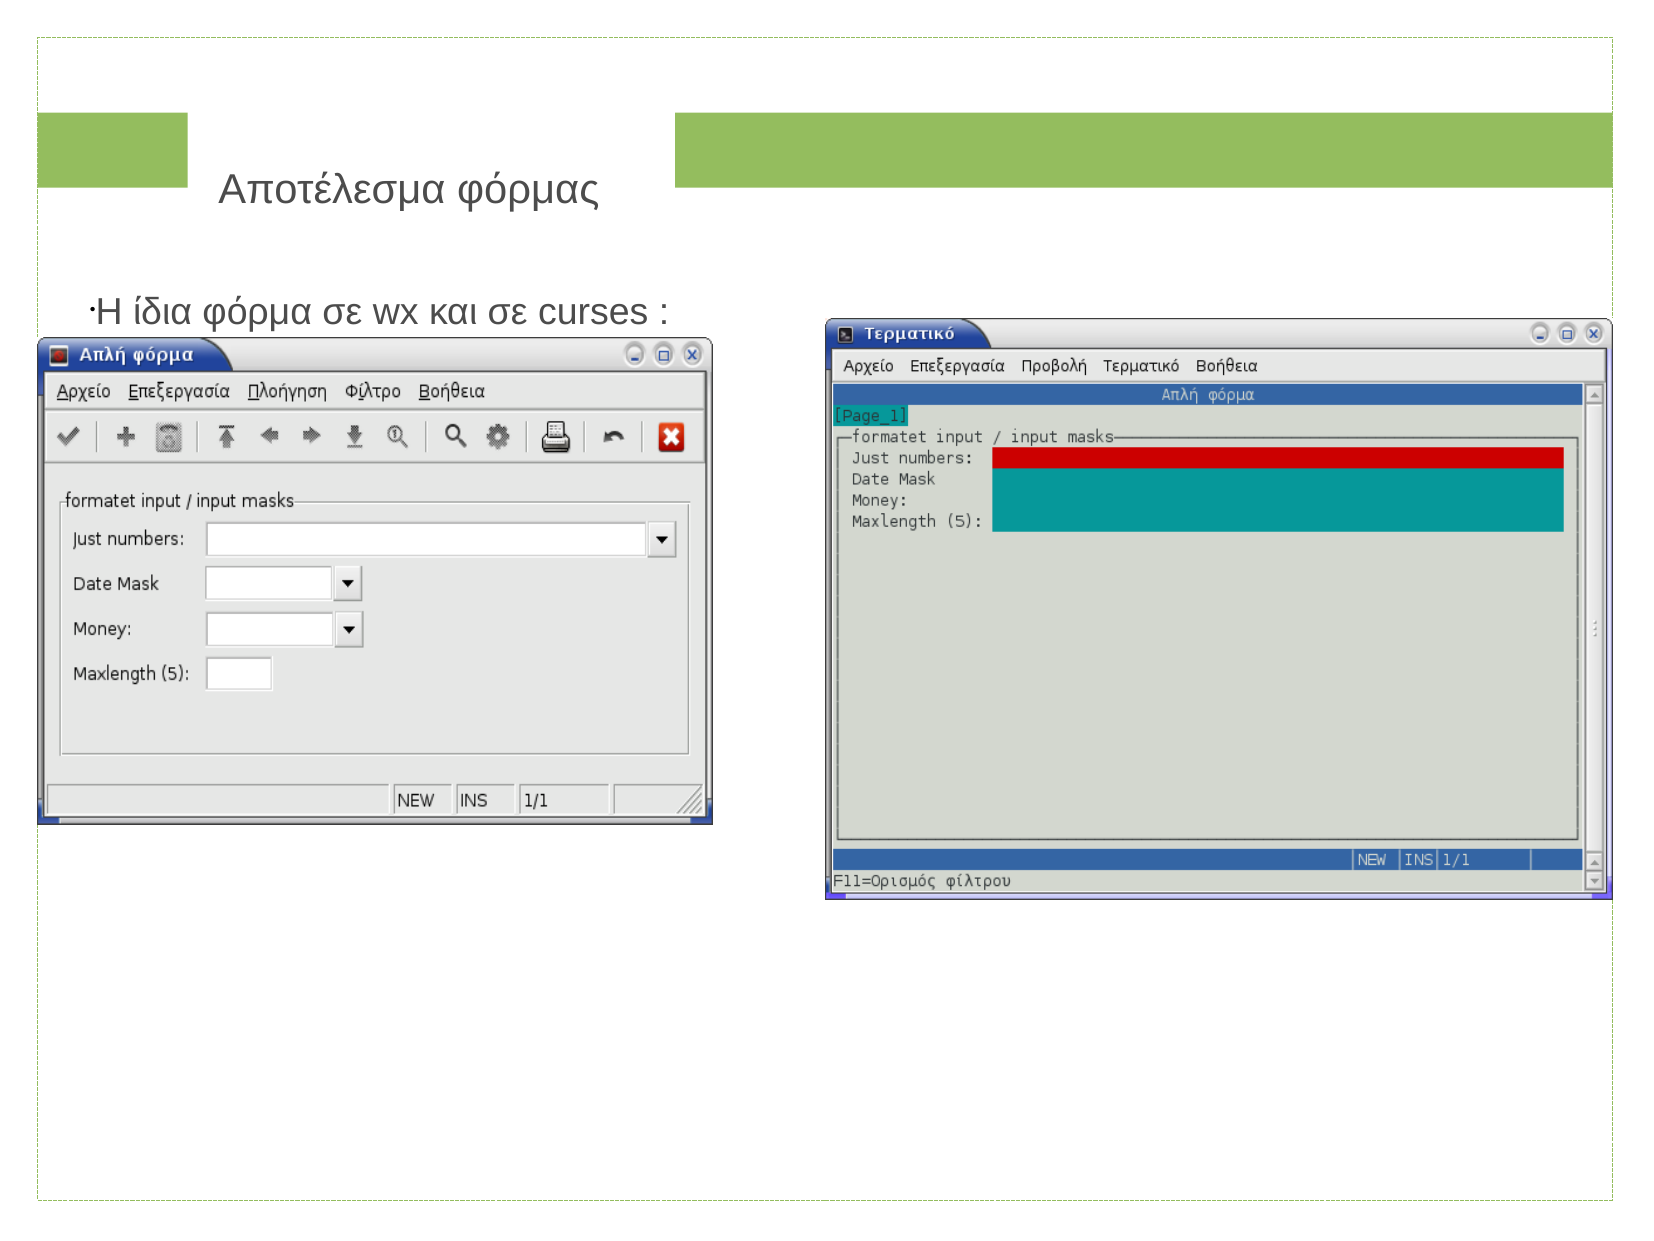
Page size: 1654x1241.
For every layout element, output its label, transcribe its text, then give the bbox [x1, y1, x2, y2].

text_box [675, 112, 1613, 188]
picture [825, 318, 1613, 901]
text_box Αποτέλεσμα φόρμας [203, 134, 615, 197]
text_box Η ίδια φόρμα σε wx και σε curses : [75, 262, 1576, 1163]
picture [37, 337, 713, 826]
text_box [37, 112, 188, 188]
